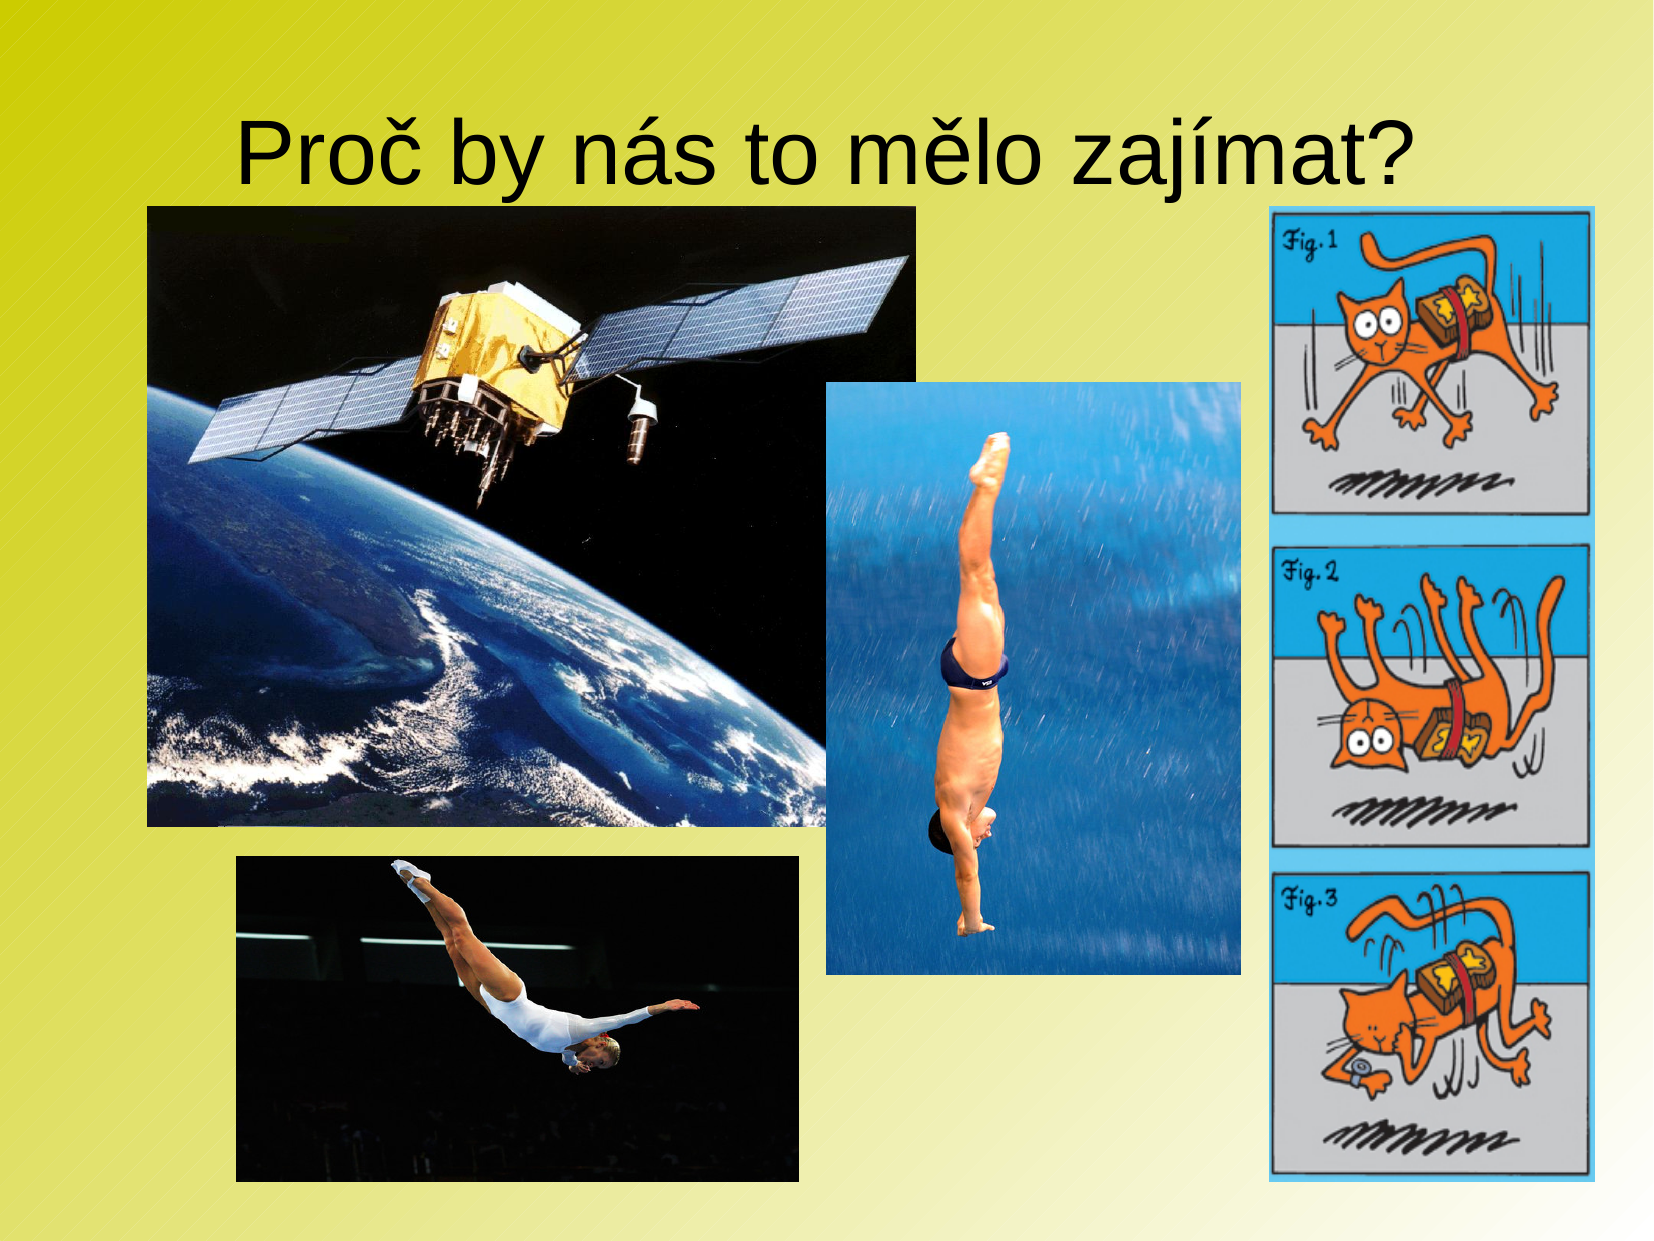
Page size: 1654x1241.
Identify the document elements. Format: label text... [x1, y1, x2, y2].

picture [1269, 206, 1595, 1182]
title Proč by nás to mělo zajímat? [82, 49, 1571, 257]
picture [147, 206, 1241, 975]
picture [236, 856, 799, 1182]
